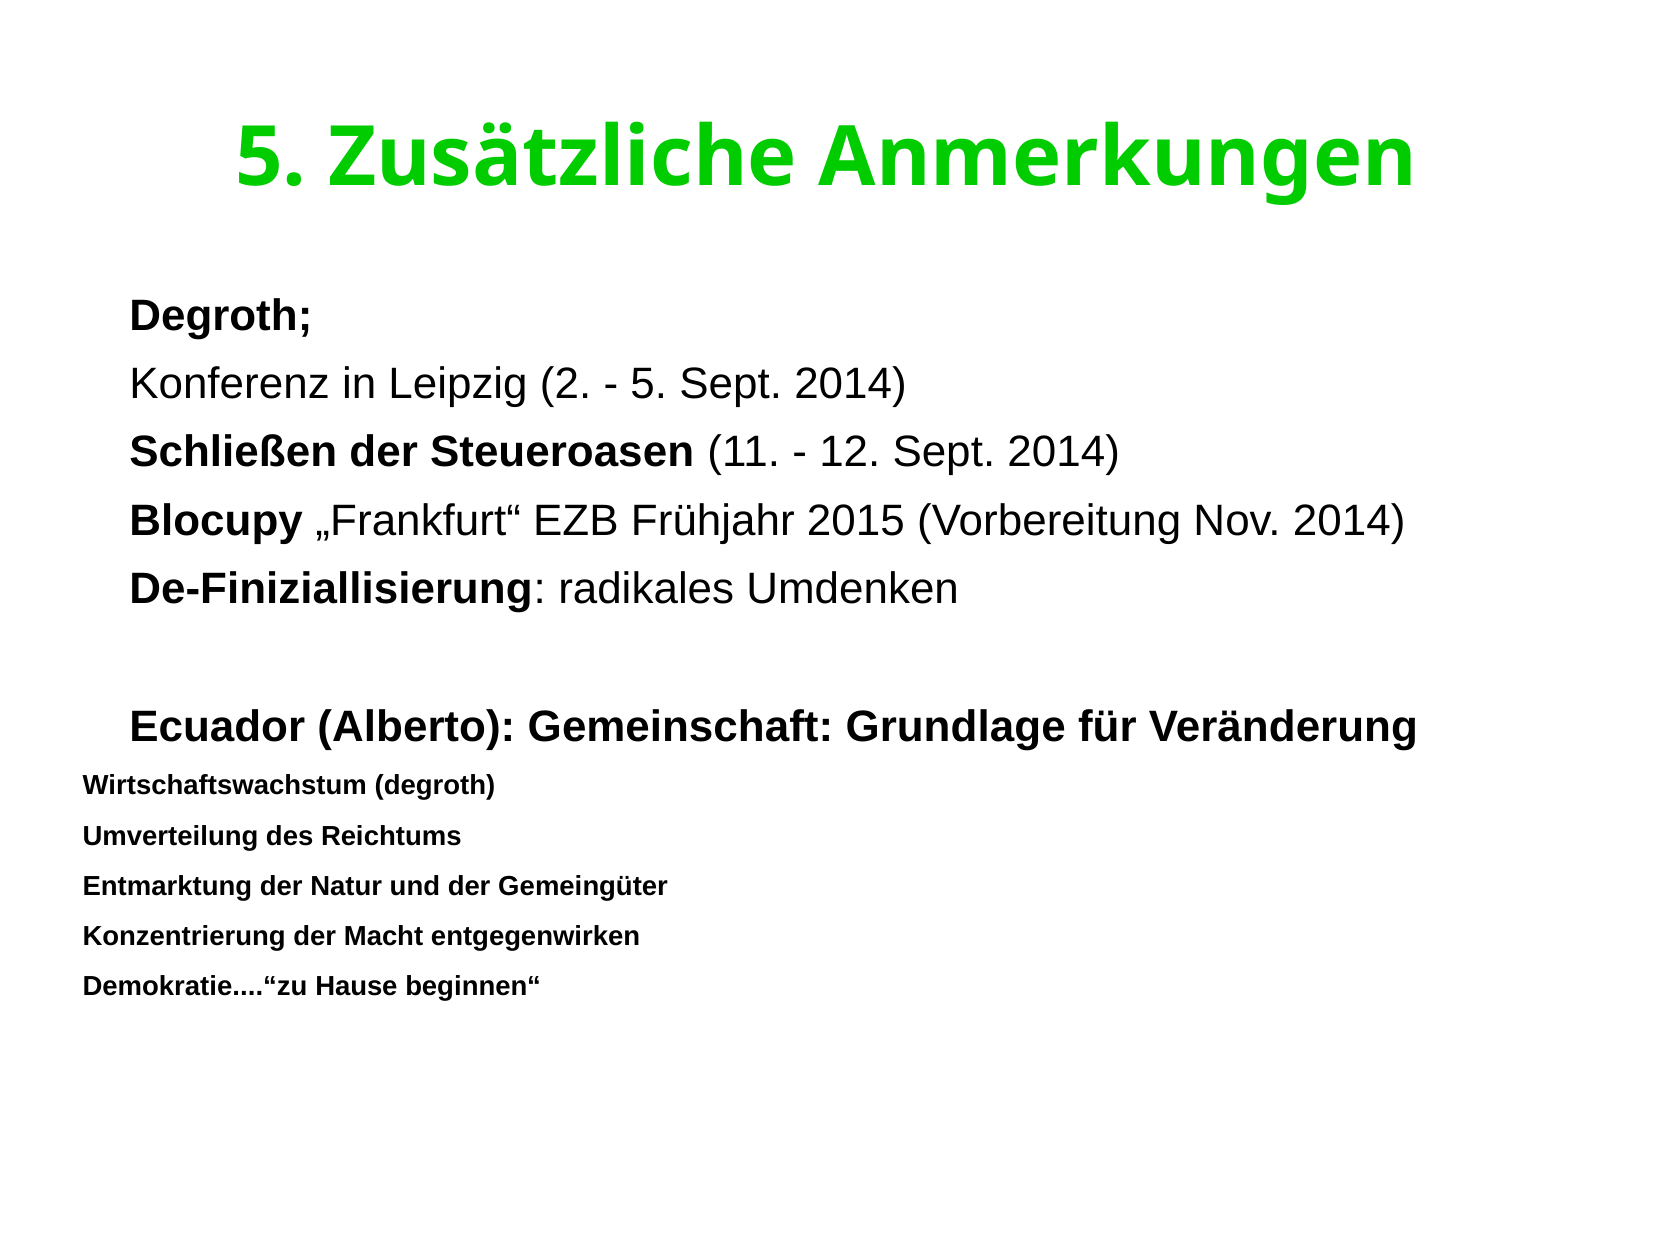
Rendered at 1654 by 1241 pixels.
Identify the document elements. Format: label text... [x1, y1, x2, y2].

title 5. Zusätzliche Anmerkungen [82, 49, 1571, 257]
list Degroth; Konferenz in Leipzig (2. - 5. Sept. 2014) Schließen der Steueroasen (11. - 12. Sept. 2014) Blocupy „Frankfurt“ EZB Frühjahr 2015 (Vorbereitung Nov. 2014) De-Finiziallisierung: radikales Umdenken Ecuador (Alberto): Gemeinschaft: Grundlage für Veränderung Wirtschaftswachstum (degroth) Umverteilung des Reichtums Entmarktung der Natur und der Gemeingüter Konzentrierung der Macht entgegenwirken Demokratie....“zu Hause beginnen“ [82, 290, 1571, 1010]
